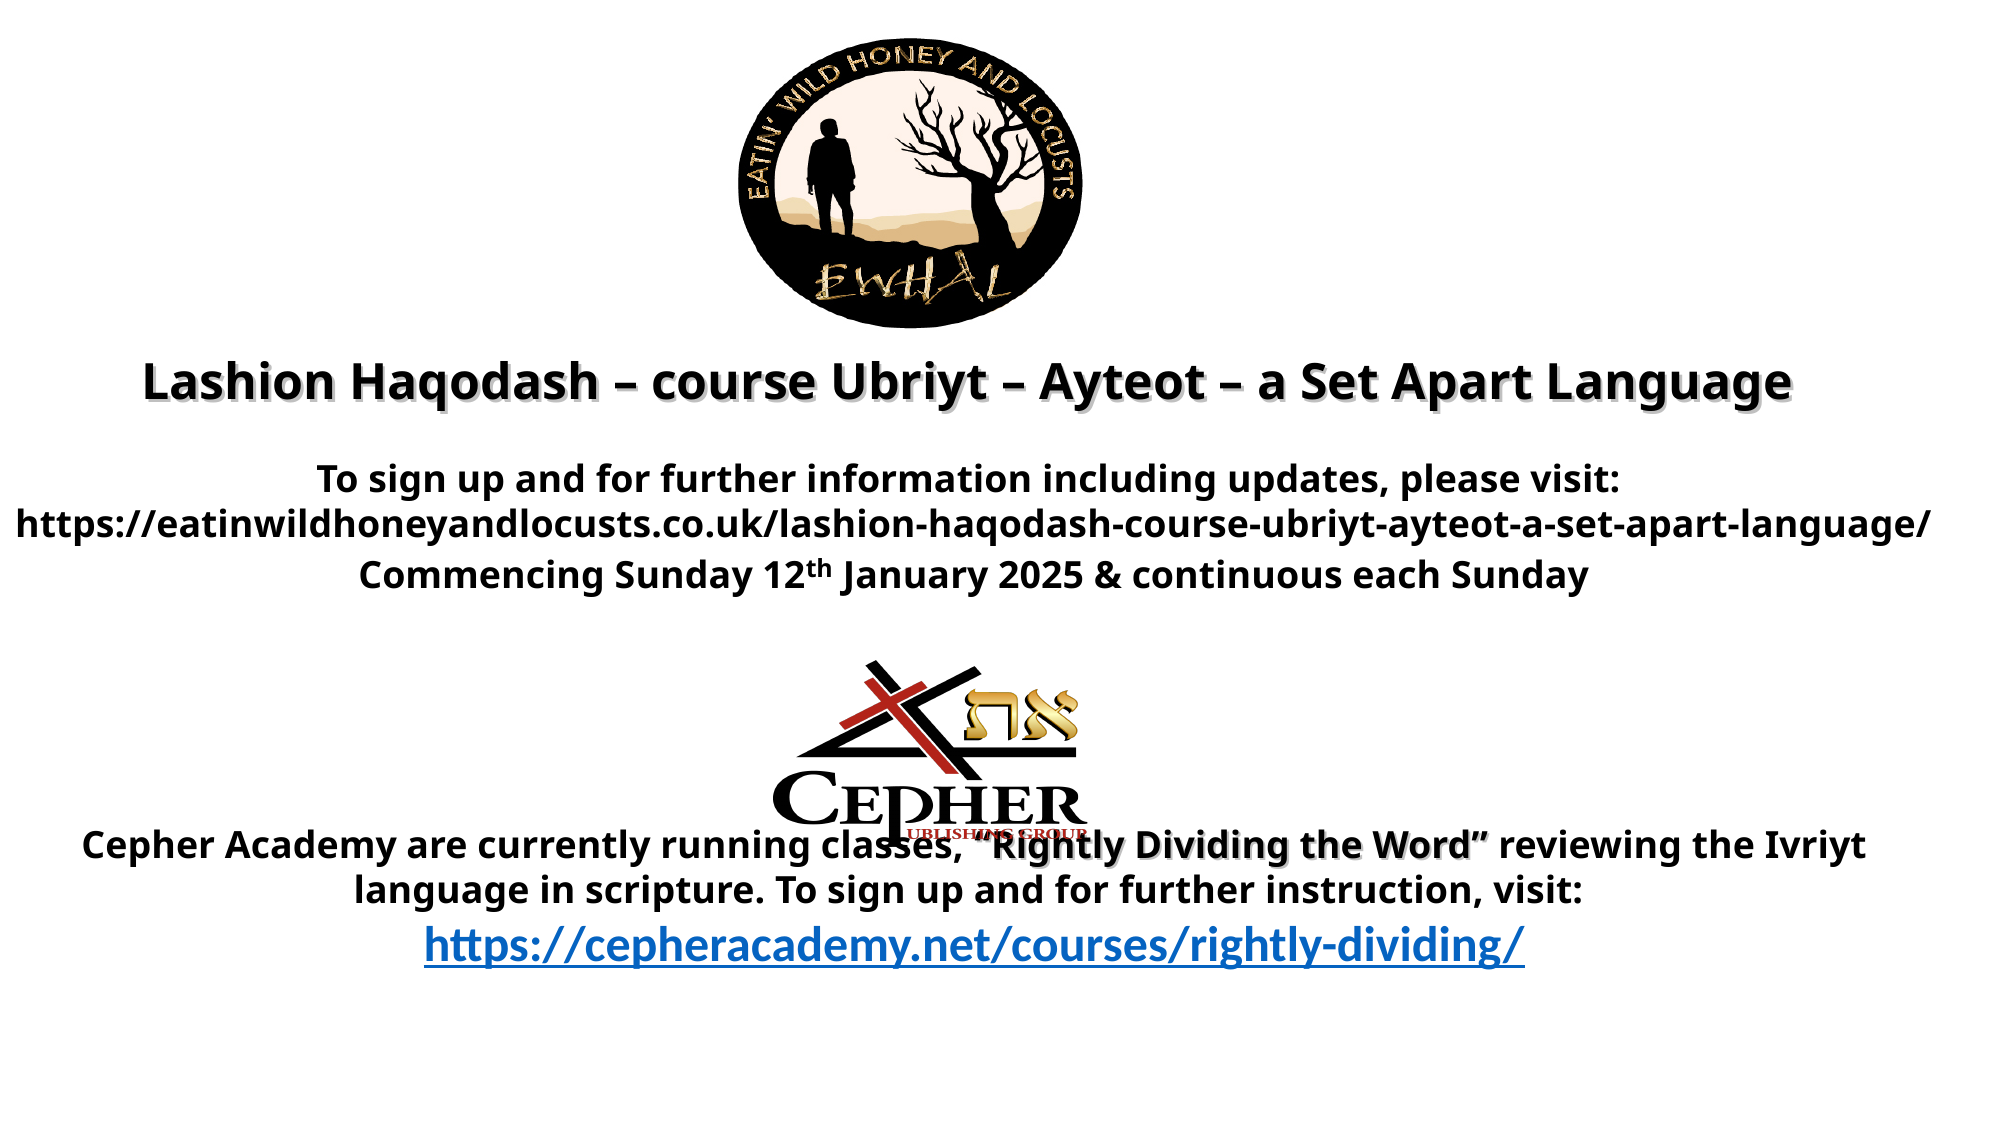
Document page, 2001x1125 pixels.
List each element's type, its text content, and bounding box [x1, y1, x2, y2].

text_box Lashion Haqodash – course Ubriyt – Ayteot – a Set Apart Language To sign up and for further information including updates, please visit: https://eatinwildhoneyandlocusts.co.uk/lashion-haqodash-course-ubriyt-ayteot-a-set-apart-language/ Commencing Sunday 12th January 2025 & continuous each Sunday Cepher Academy are currently running classes, “Rightly Dividing the Word” reviewing the Ivriyt language in scripture. To sign up and for further instruction, visit: https://cepheracademy.net/courses/rightly-dividing/ [0, 342, 2000, 1125]
picture [773, 660, 1099, 856]
picture [720, 24, 1099, 342]
